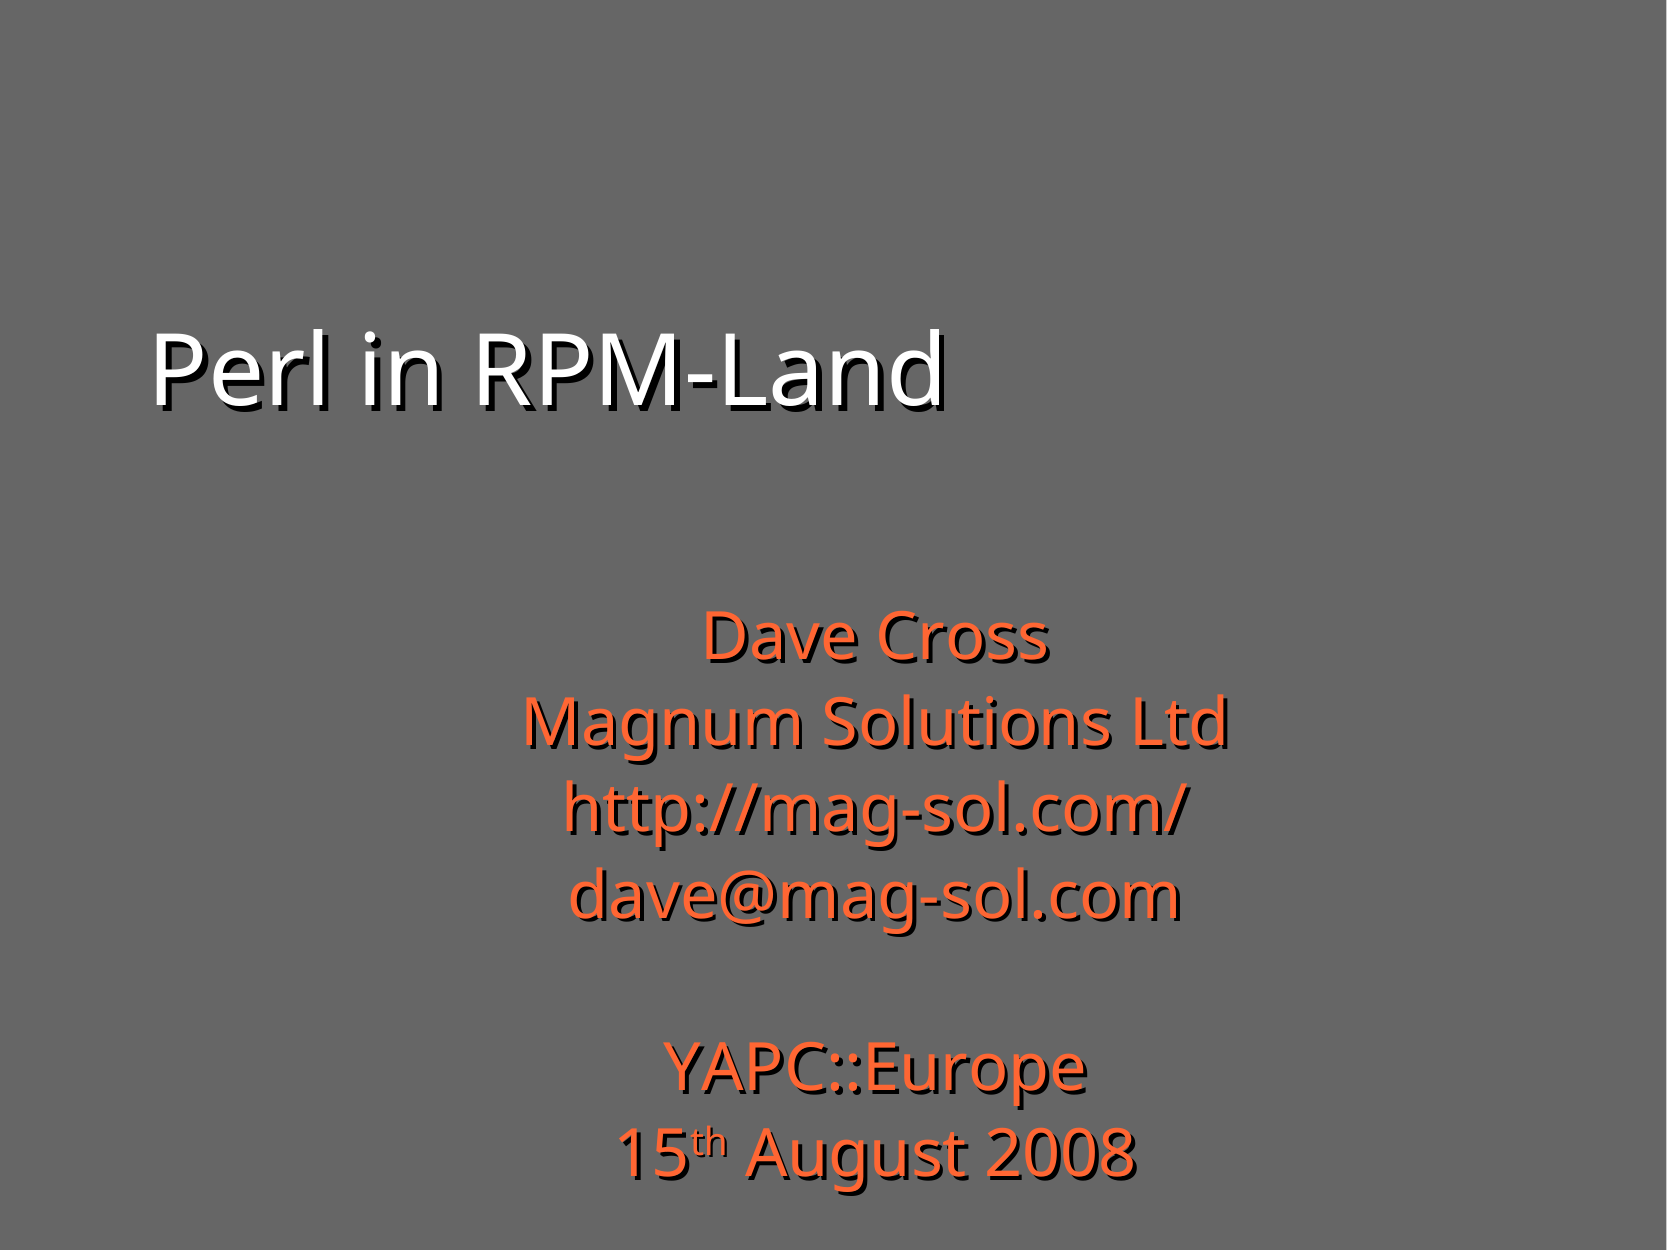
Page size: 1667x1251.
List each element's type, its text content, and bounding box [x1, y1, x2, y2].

subtitle Dave Cross Magnum Solutions Ltd http://mag-sol.com/ dave@mag-sol.com YAPC::Europe 15th August 2008 [295, 590, 1381, 1143]
title Perl in RPM-Land [147, 301, 1534, 502]
